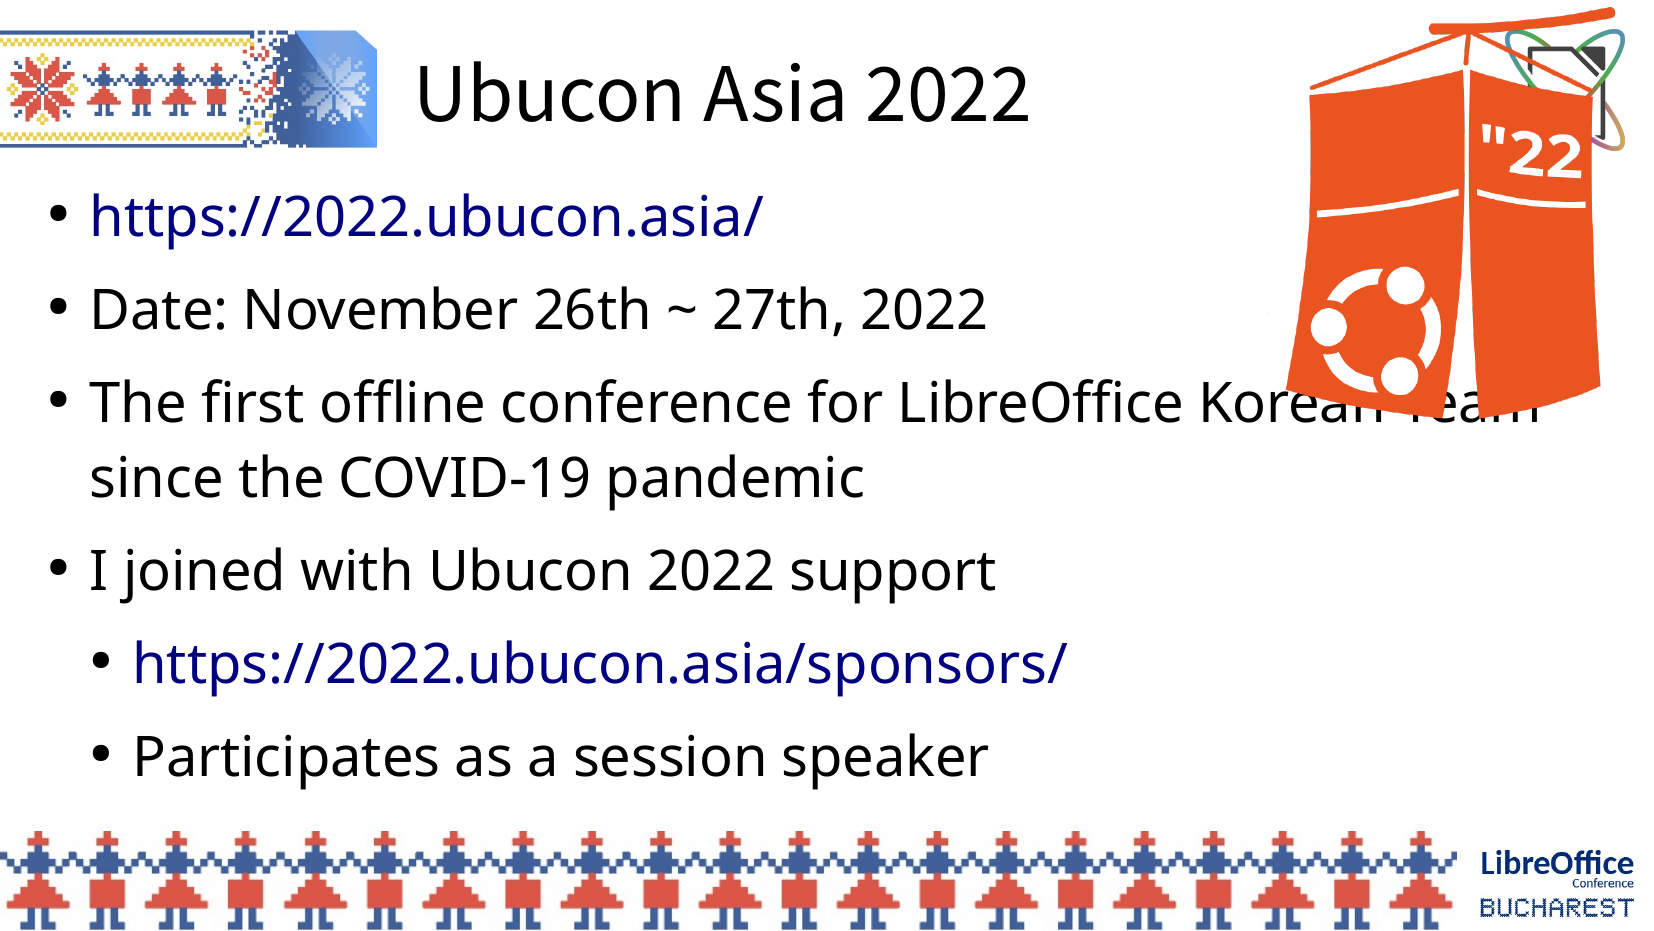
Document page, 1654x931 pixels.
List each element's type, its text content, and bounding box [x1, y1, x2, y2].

title Ubucon Asia 2022 [413, 29, 1234, 148]
picture [1580, 812, 1640, 931]
picture [1234, 5, 1648, 420]
list https://2022.ubucon.asia/ Date: November 26th ~ 27th, 2022 The first offline conference for LibreOffice Korean Team since the COVID-19 pandemic I joined with Ubucon 2022 support https://2022.ubucon.asia/sponsors/ Participates as a session speaker [47, 177, 1625, 798]
